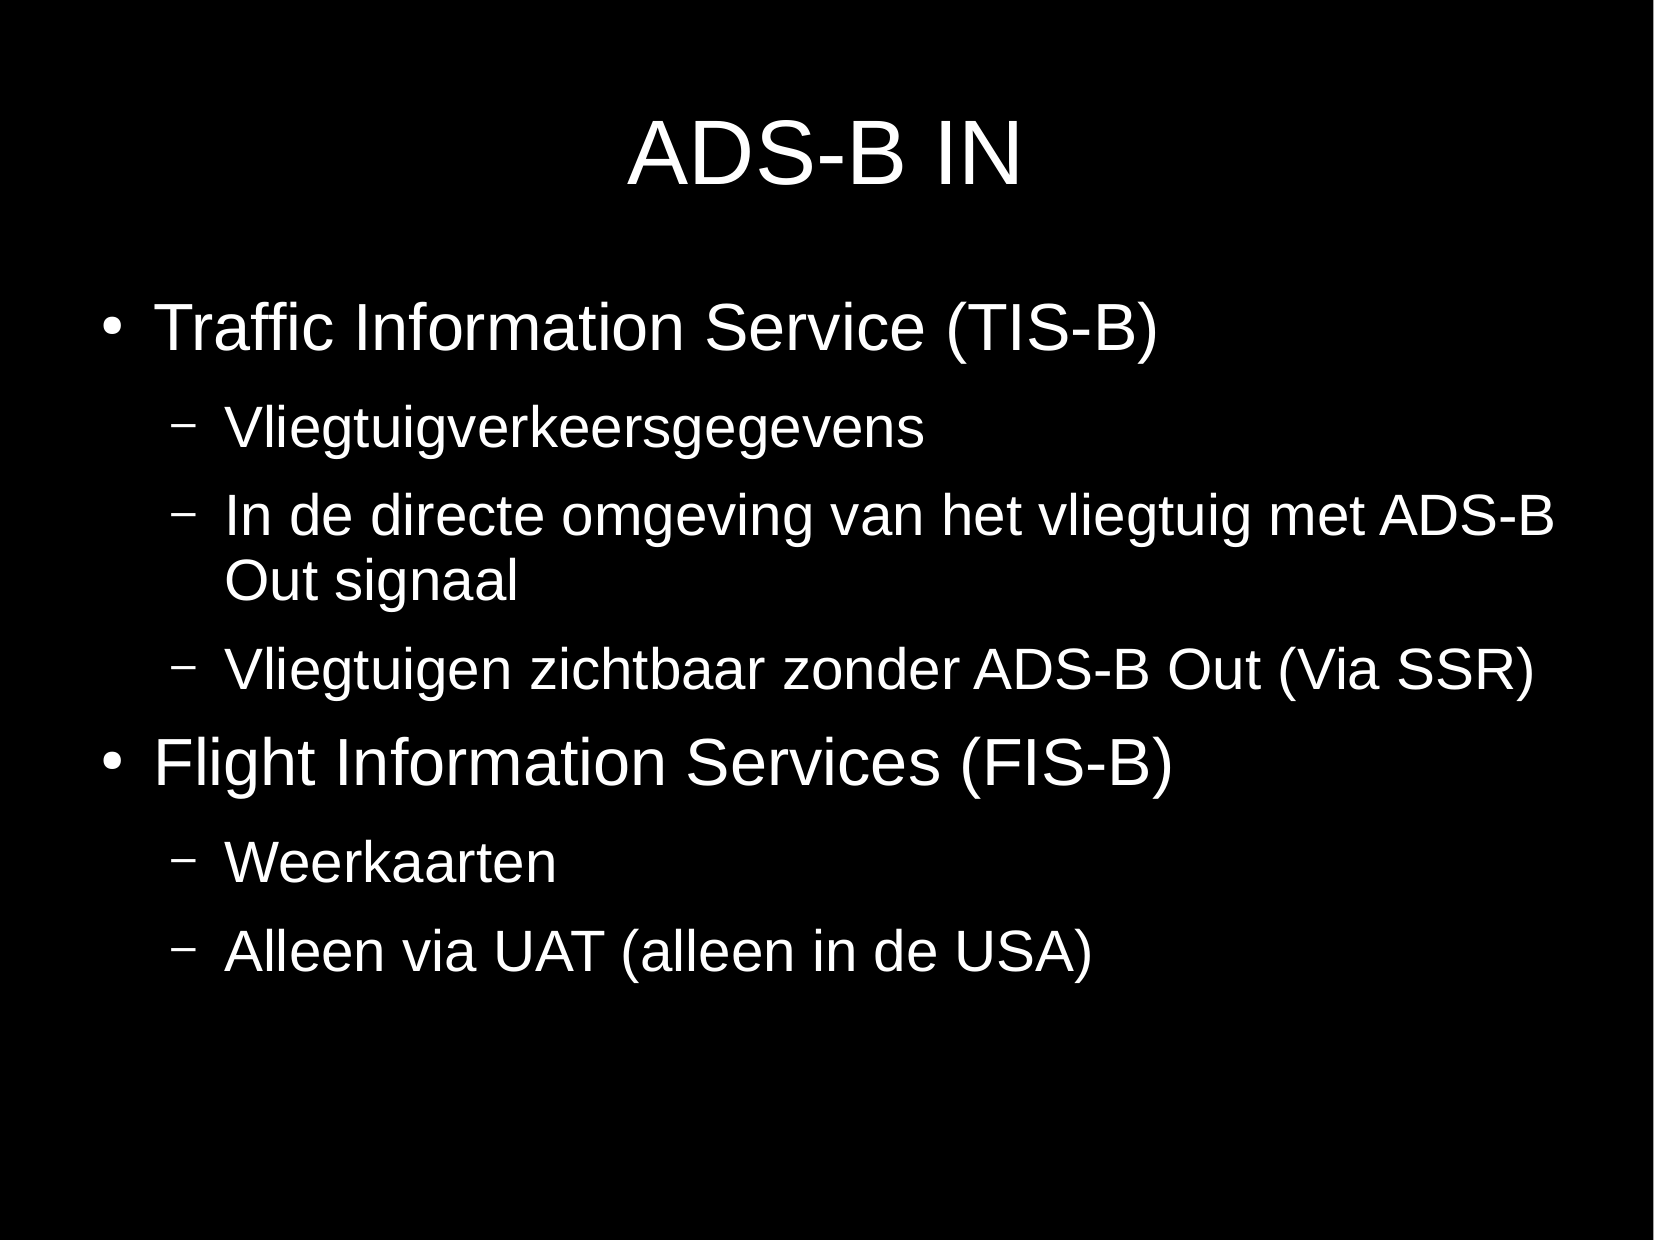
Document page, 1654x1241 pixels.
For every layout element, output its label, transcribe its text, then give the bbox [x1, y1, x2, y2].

title ADS-B IN [82, 49, 1571, 257]
list Traffic Information Service (TIS-B) Vliegtuigverkeersgegevens In de directe omgeving van het vliegtuig met ADS-B Out signaal Vliegtuigen zichtbaar zonder ADS-B Out (Via SSR) Flight Information Services (FIS-B) Weerkaarten Alleen via UAT (alleen in de USA) [82, 290, 1571, 1010]
